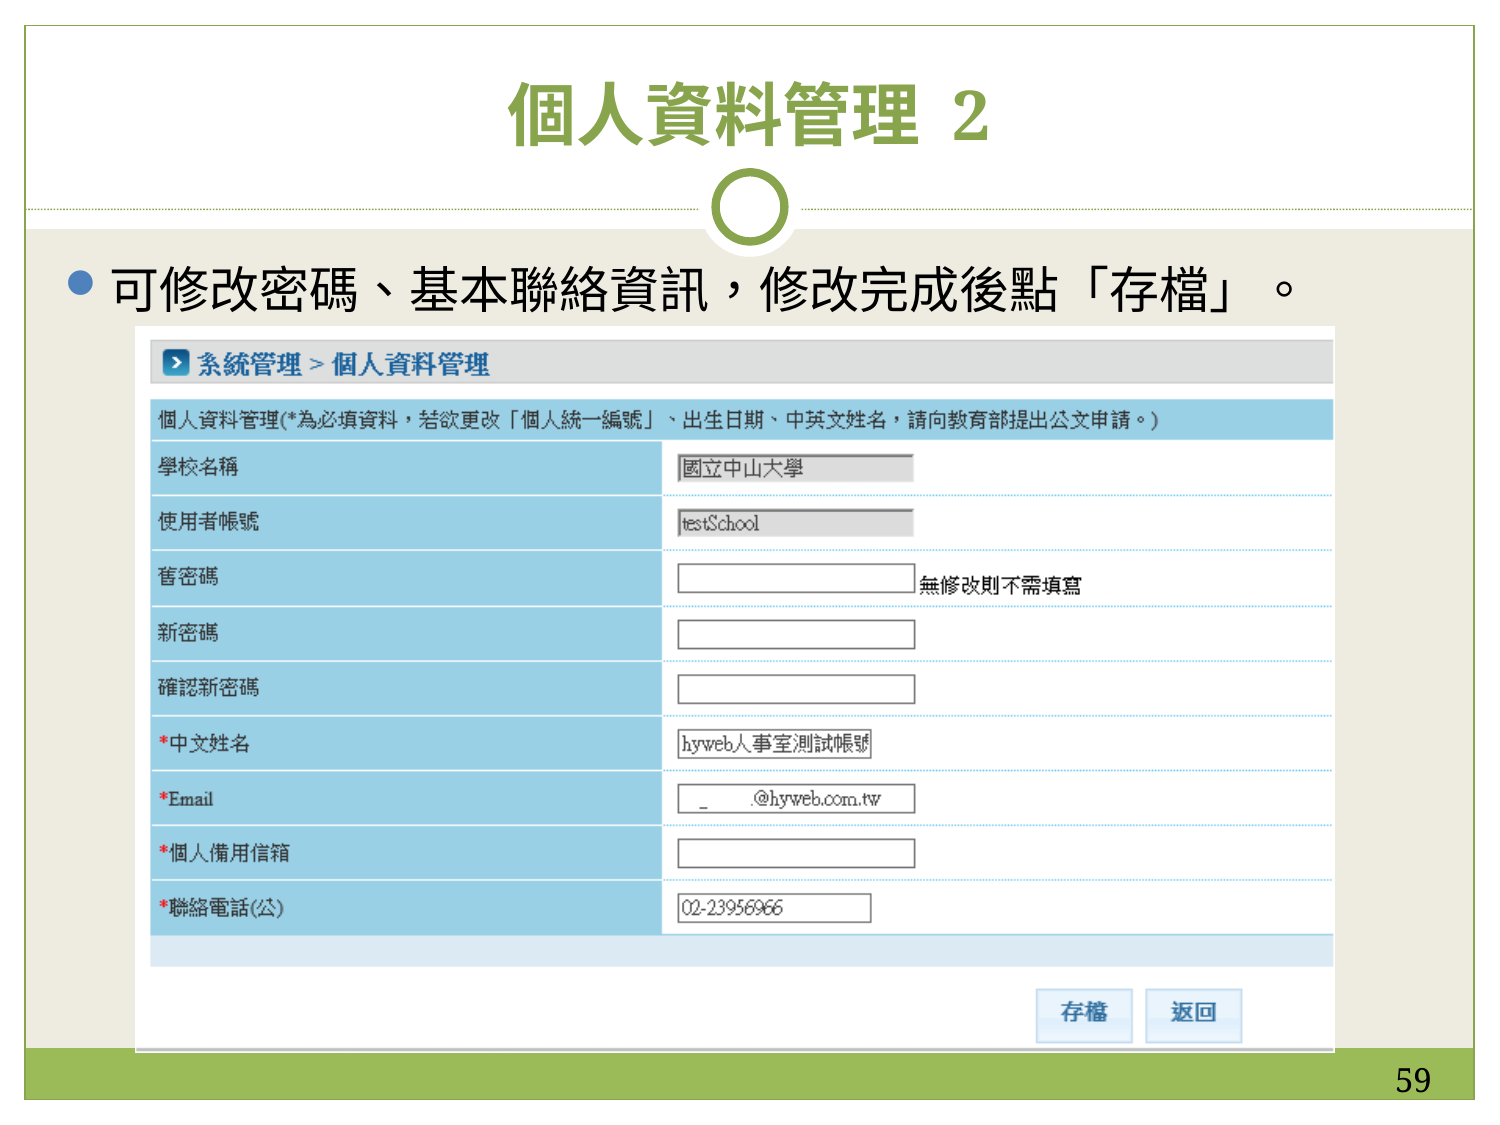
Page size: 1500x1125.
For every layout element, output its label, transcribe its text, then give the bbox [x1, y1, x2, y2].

list 可修改密碼、基本聯絡資訊，修改完成後點「存檔」。 [49, 250, 1445, 1001]
title 個人資料管理 2 [49, 37, 1450, 162]
text_box [1376, 1045, 1452, 1118]
picture [135, 326, 1335, 1053]
